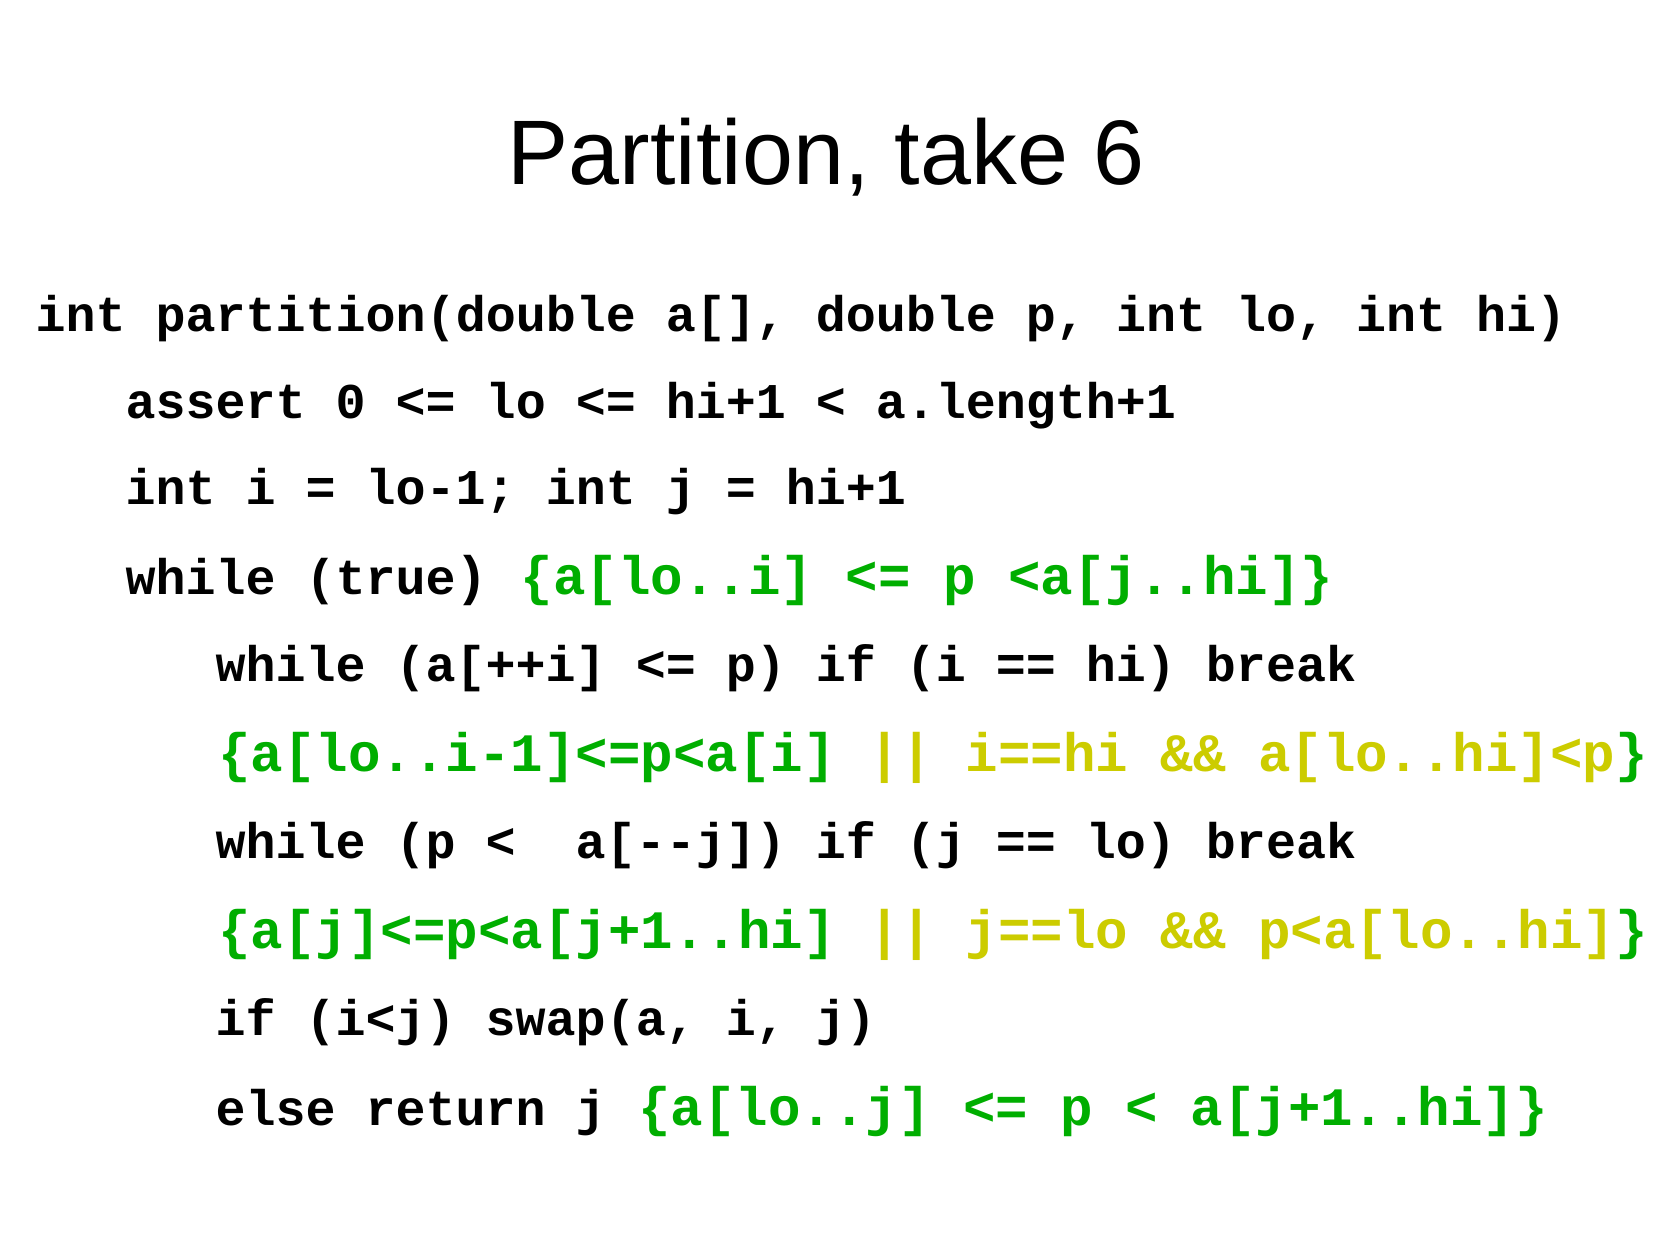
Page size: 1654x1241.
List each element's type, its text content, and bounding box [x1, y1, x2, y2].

list int partition(double a[], double p, int lo, int hi) assert 0 <= lo <= hi+1 < a.length+1 int i = lo-1; int j = hi+1 while (true) {a[lo..i] <= p <a[j..hi]} while (a[++i] <= p) if (i == hi) break {a[lo..i-1]<=p<a[i] || i==hi && a[lo..hi]<p} while (p < a[--j]) if (j == lo) break {a[j]<=p<a[j+1..hi] || j==lo && p<a[lo..hi]} if (i<j) swap(a, i, j) else return j {a[lo..j] <= p < a[j+1..hi]} [0, 290, 1654, 1201]
title Partition, take 6 [82, 49, 1571, 257]
